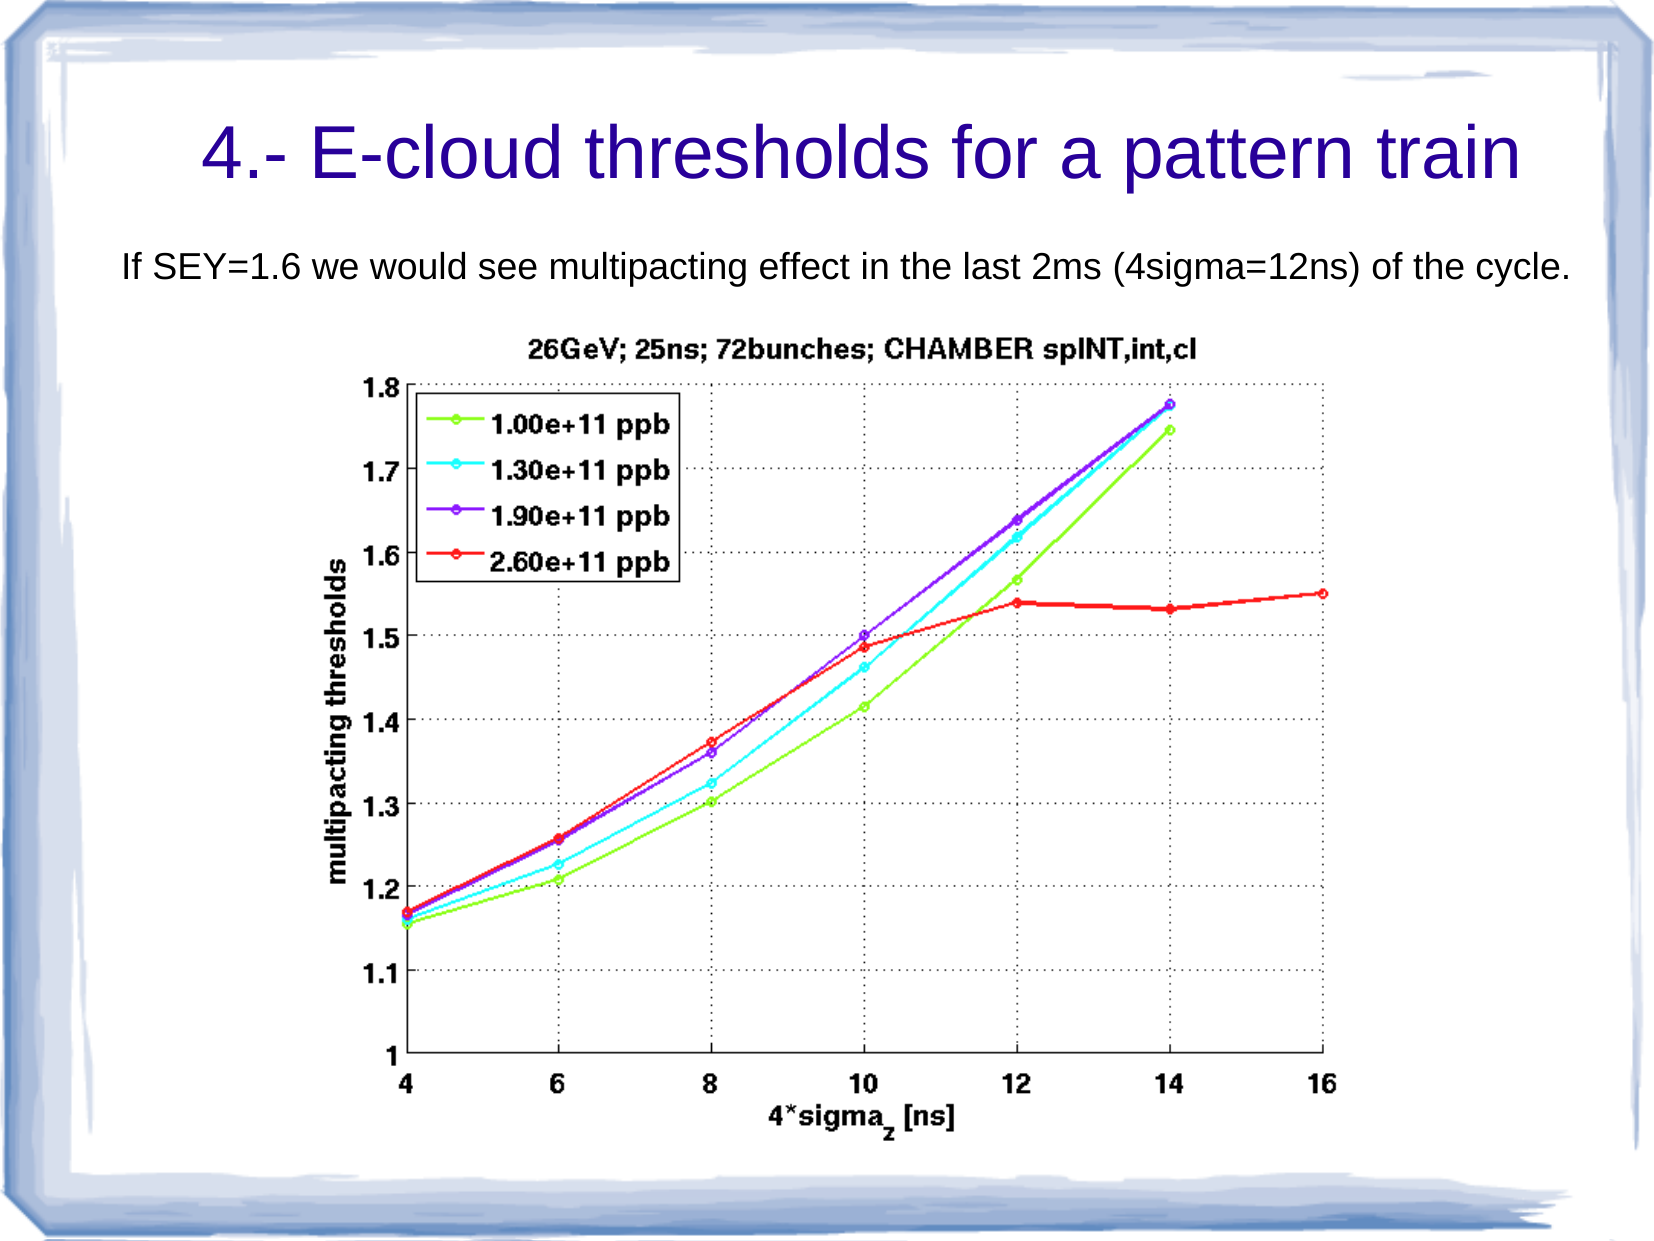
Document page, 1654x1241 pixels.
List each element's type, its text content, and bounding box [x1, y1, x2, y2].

text_box If SEY=1.6 we would see multipacting effect in the last 2ms (4sigma=12ns) of the cycle. [106, 238, 1607, 296]
title 4.- E-cloud thresholds for a pattern train [82, 49, 1571, 257]
picture [0, 0, 1654, 1241]
